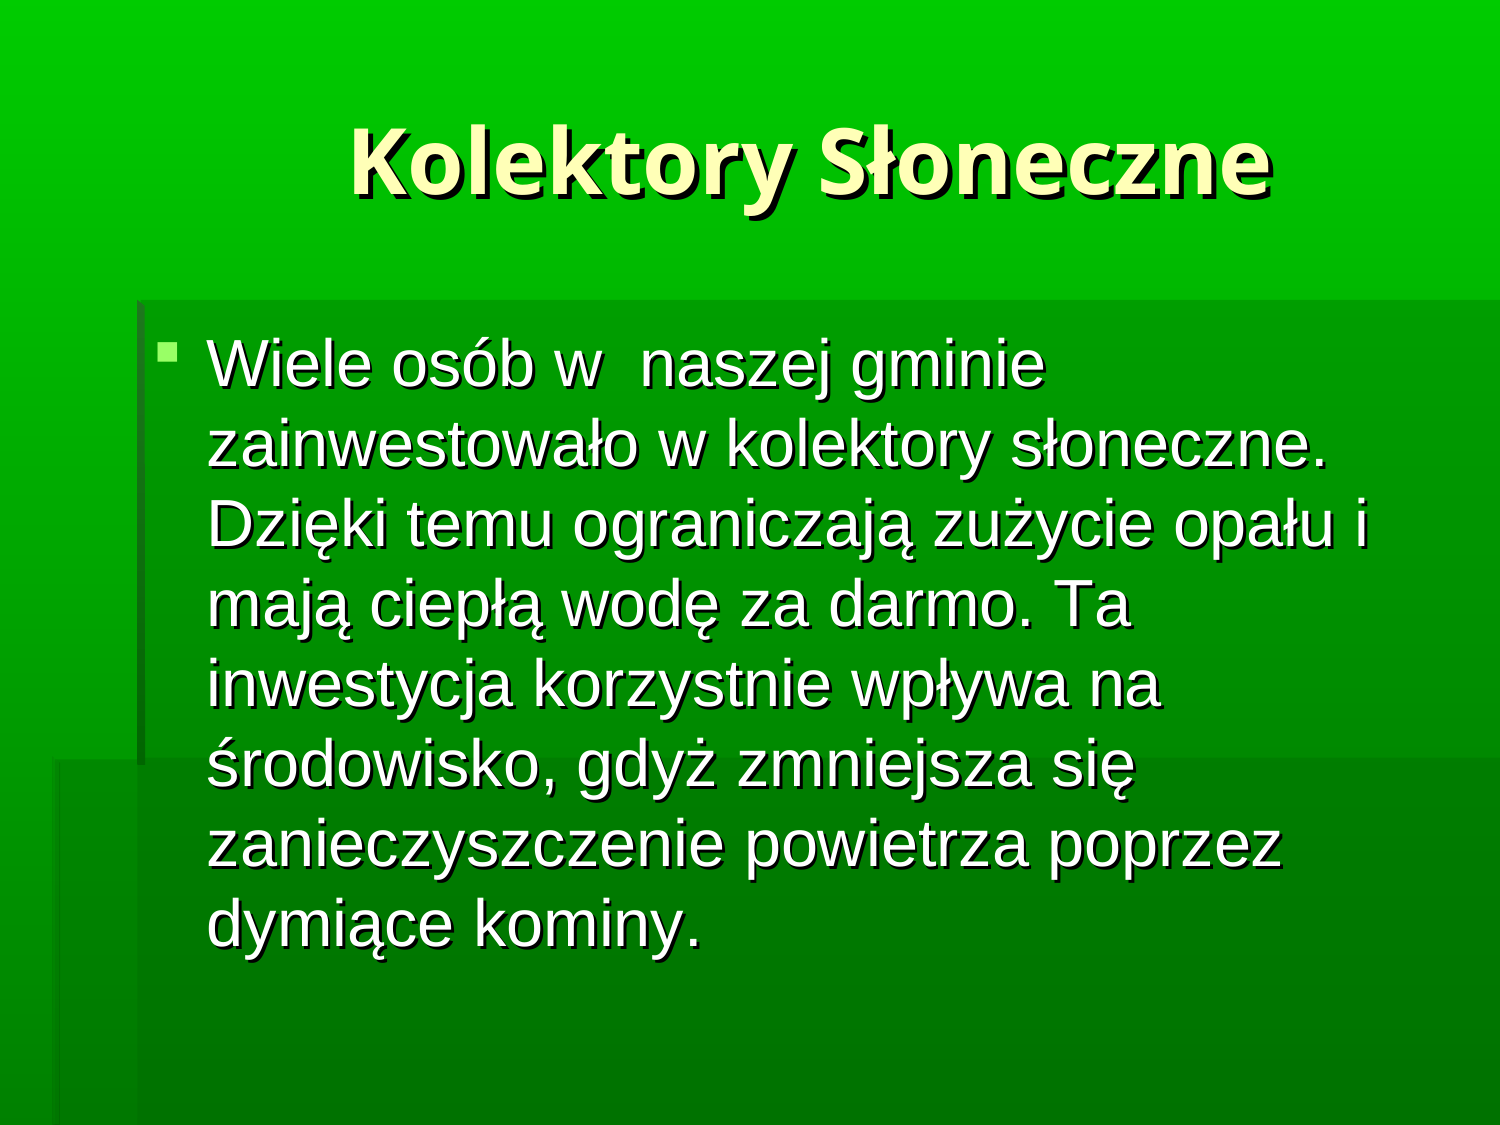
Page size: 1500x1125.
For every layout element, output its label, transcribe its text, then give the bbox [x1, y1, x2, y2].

list Wiele osób w naszej gminie zainwestowało w kolektory słoneczne. Dzięki temu ograniczają zużycie opału i mają ciepłą wodę za darmo. Ta inwestycja korzystnie wpływa na środowisko, gdyż zmniejsza się zanieczyszczenie powietrza poprzez dymiące kominy. [137, 312, 1451, 1048]
title Kolektory Słoneczne [75, 40, 1451, 276]
